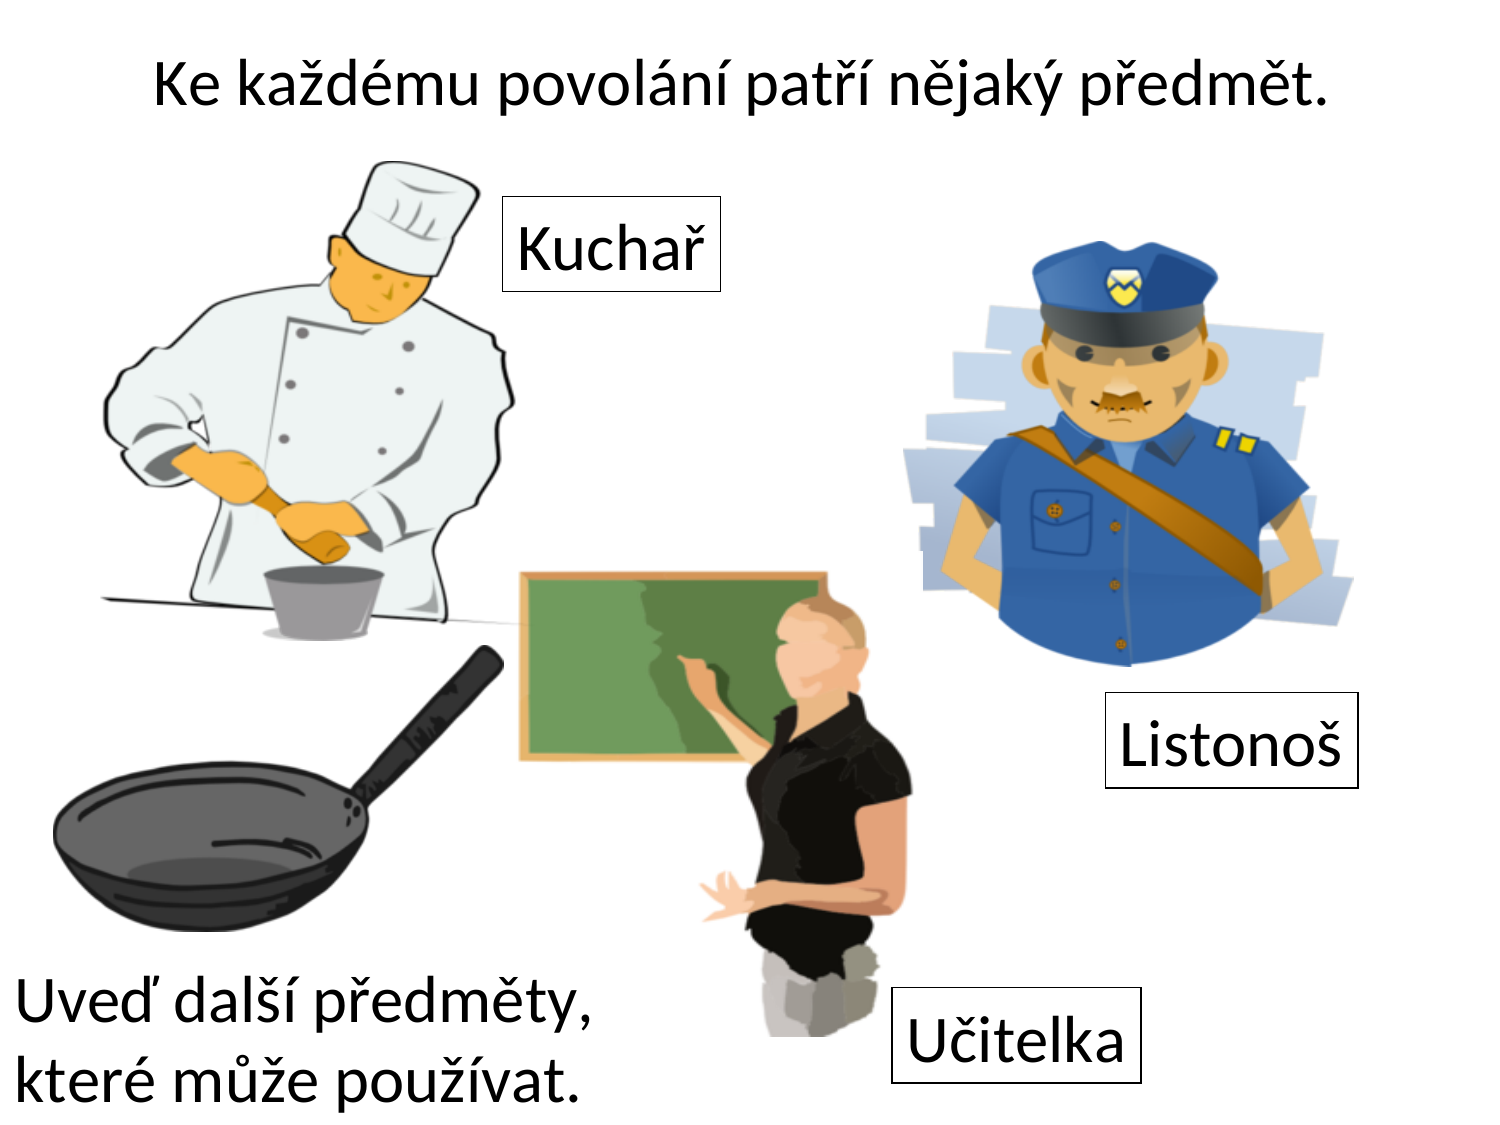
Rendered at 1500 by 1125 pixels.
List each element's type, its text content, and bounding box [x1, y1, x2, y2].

text_box Uveď další předměty, které může používat. [0, 948, 610, 1124]
picture [53, 161, 1354, 1037]
text_box Učitelka [892, 987, 1142, 1084]
text_box Listonoš [1105, 692, 1359, 788]
text_box Kuchař [502, 196, 721, 292]
text_box Ke každému povolání patří nějaký předmět. [139, 30, 1347, 127]
